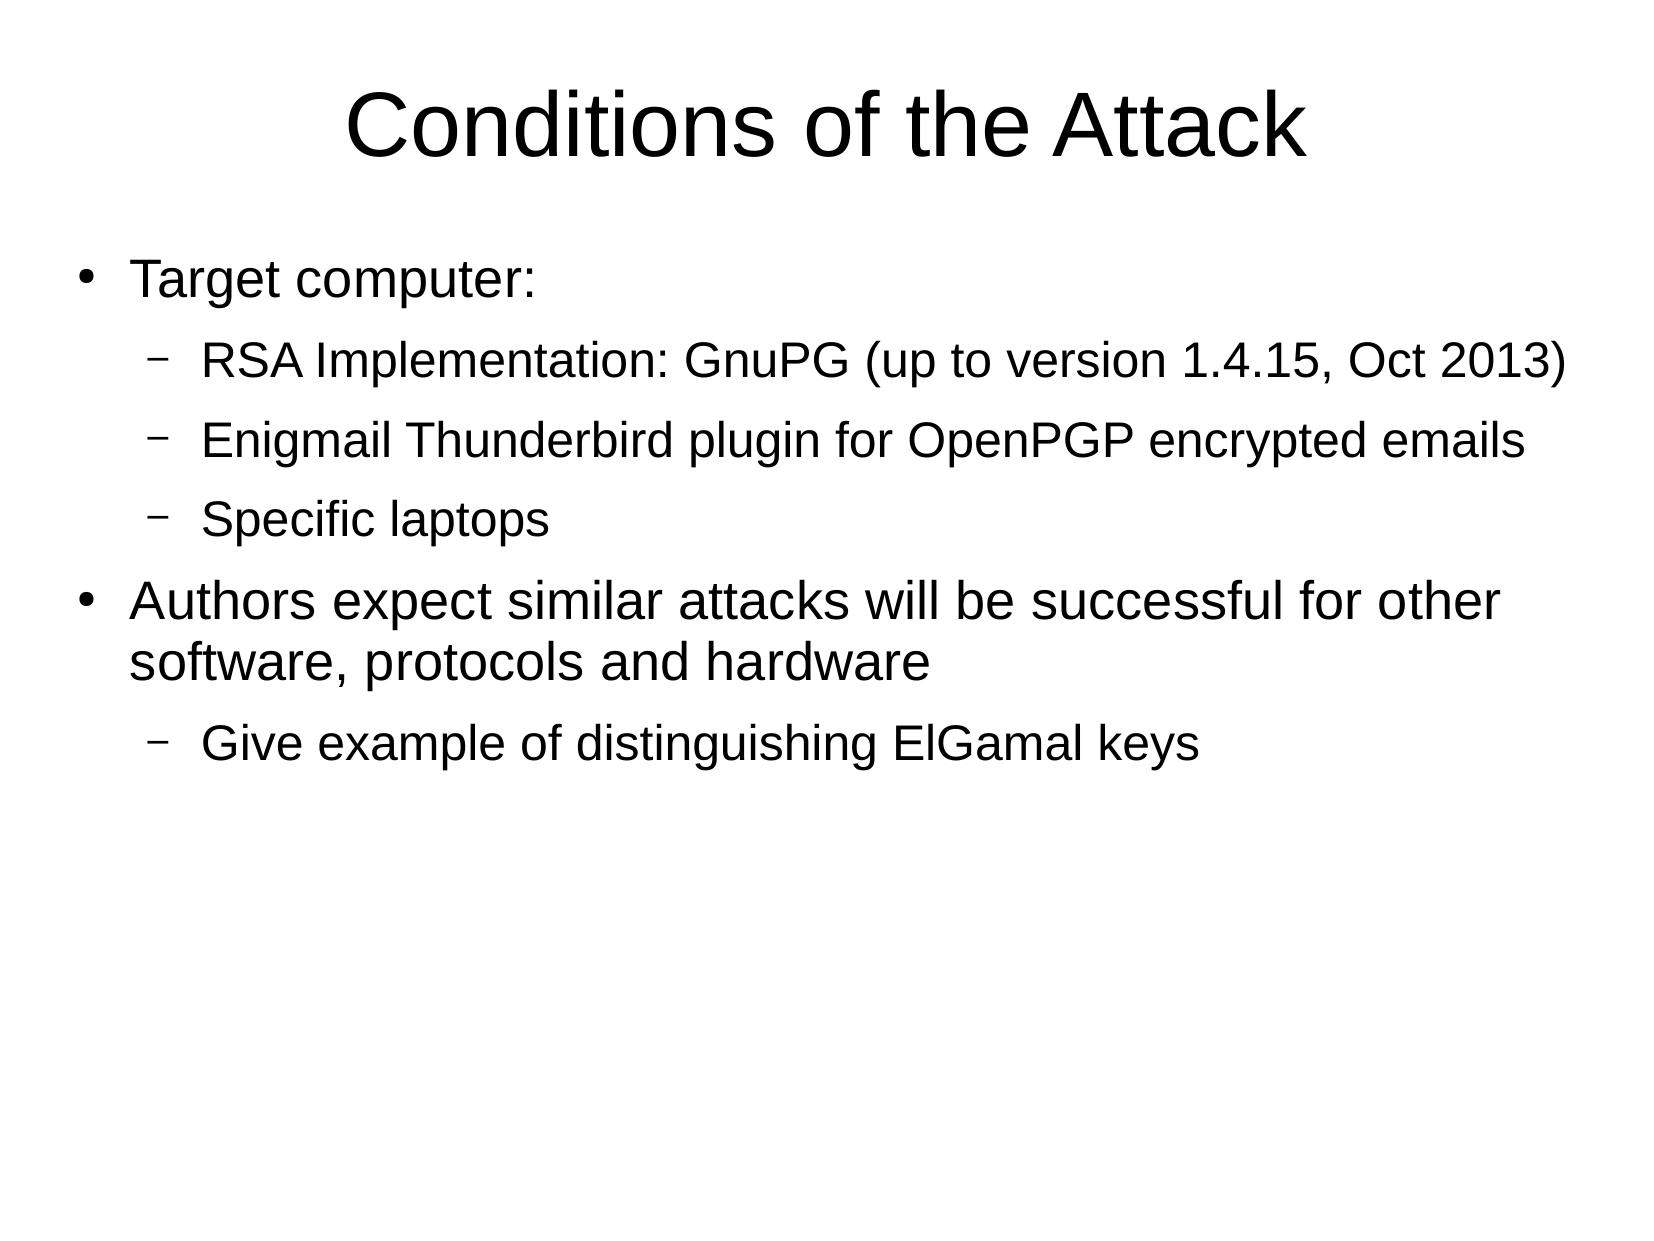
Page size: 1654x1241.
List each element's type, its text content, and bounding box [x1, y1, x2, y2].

title Conditions of the Attack [82, 49, 1571, 201]
list Target computer: RSA Implementation: GnuPG (up to version 1.4.15, Oct 2013) Enigmail Thunderbird plugin for OpenPGP encrypted emails Specific laptops Authors expect similar attacks will be successful for other software, protocols and hardware Give example of distinguishing ElGamal keys [59, 248, 1595, 968]
